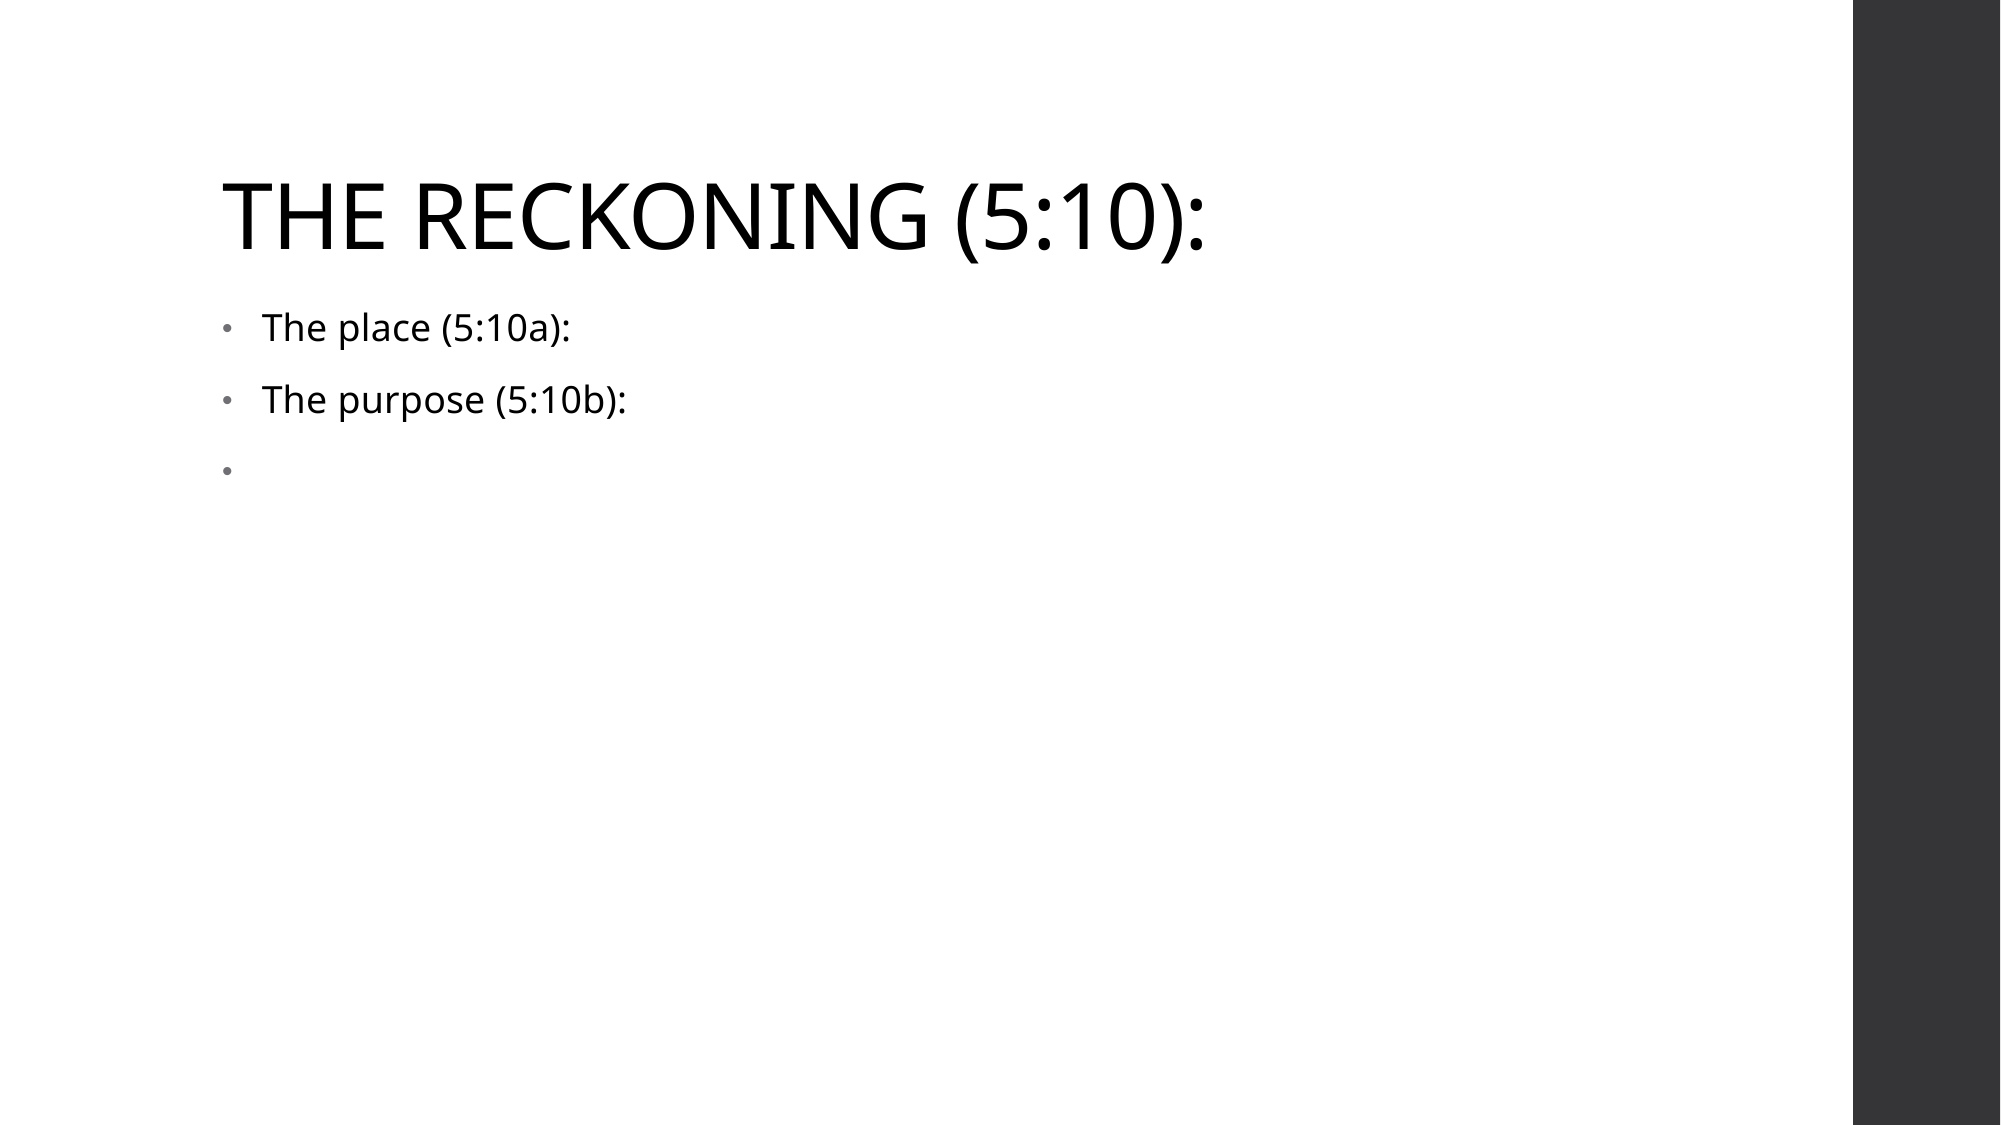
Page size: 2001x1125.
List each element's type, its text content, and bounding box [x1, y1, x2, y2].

list The place (5:10a): The purpose (5:10b): [206, 299, 1617, 1014]
title THE RECKONING (5:10): [206, 60, 1797, 278]
